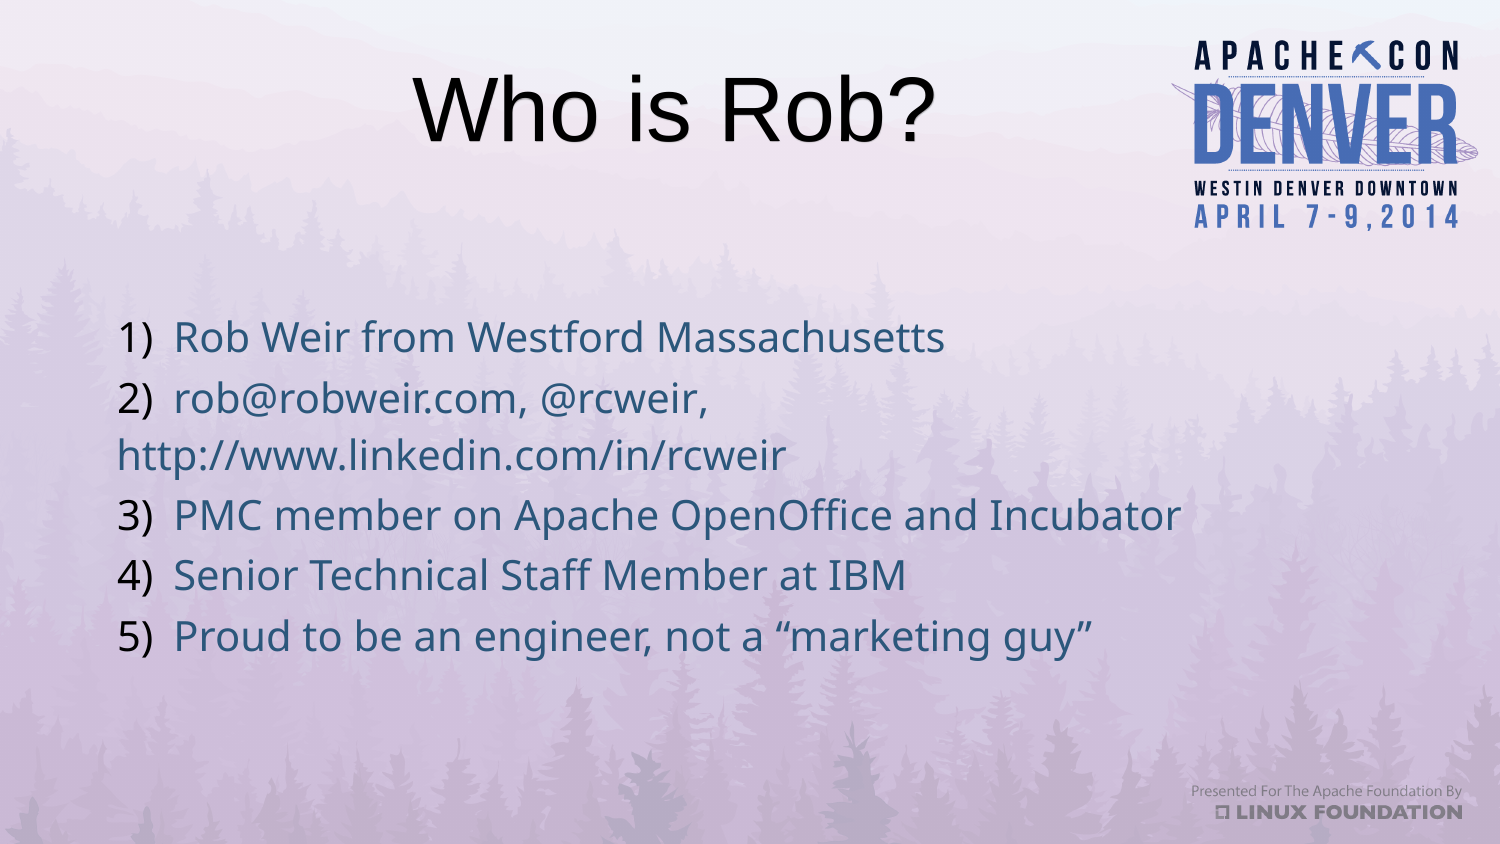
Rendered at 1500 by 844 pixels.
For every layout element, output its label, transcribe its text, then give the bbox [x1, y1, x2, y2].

title Who is Rob? [0, 39, 1351, 180]
picture [0, 0, 1500, 844]
text_box Rob Weir from Westford Massachusetts rob@robweir.com, @rcweir, http://www.linkedin.com/in/rcweir PMC member on Apache OpenOffice and Incubator Senior Technical Staff Member at IBM Proud to be an engineer, not a “marketing guy” [45, 303, 1351, 376]
